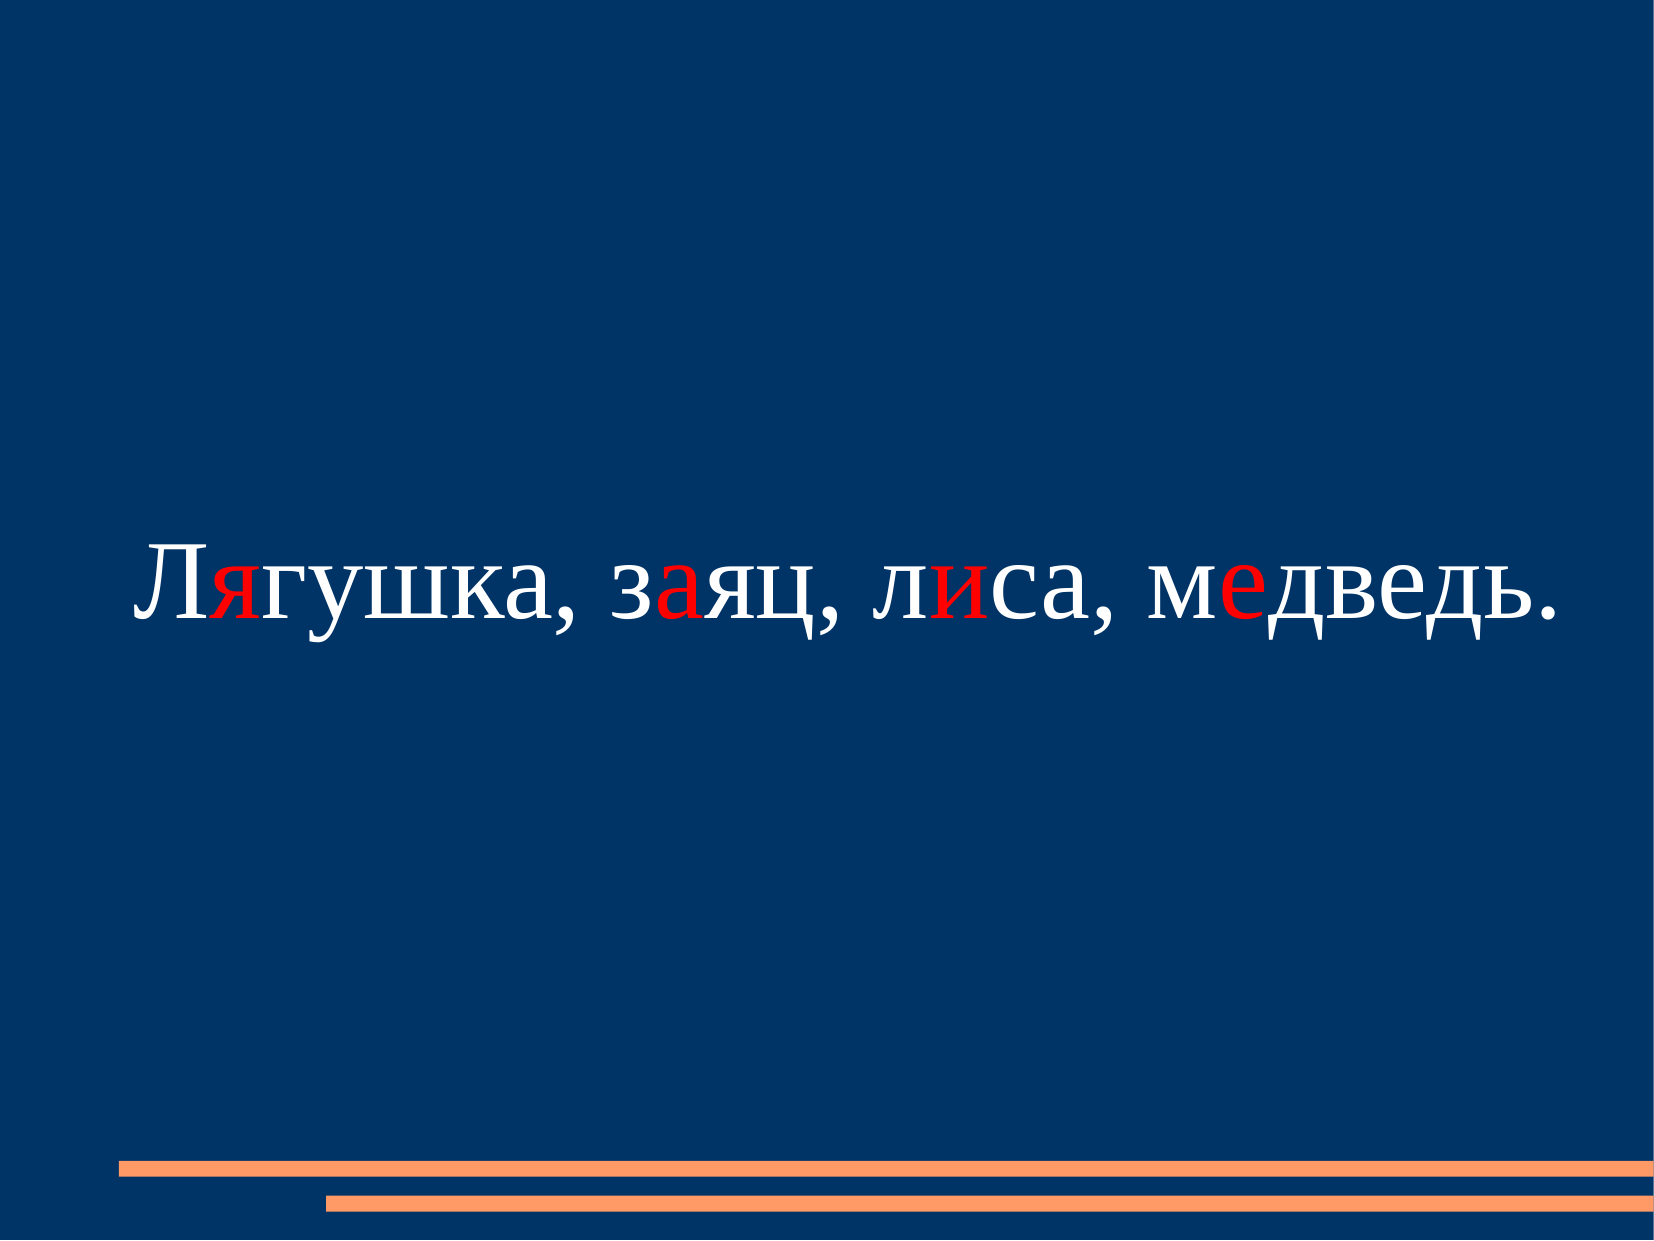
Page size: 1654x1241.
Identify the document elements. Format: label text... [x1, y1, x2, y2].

text_box Лягушка, заяц, лиса, медведь. [118, 498, 1583, 649]
